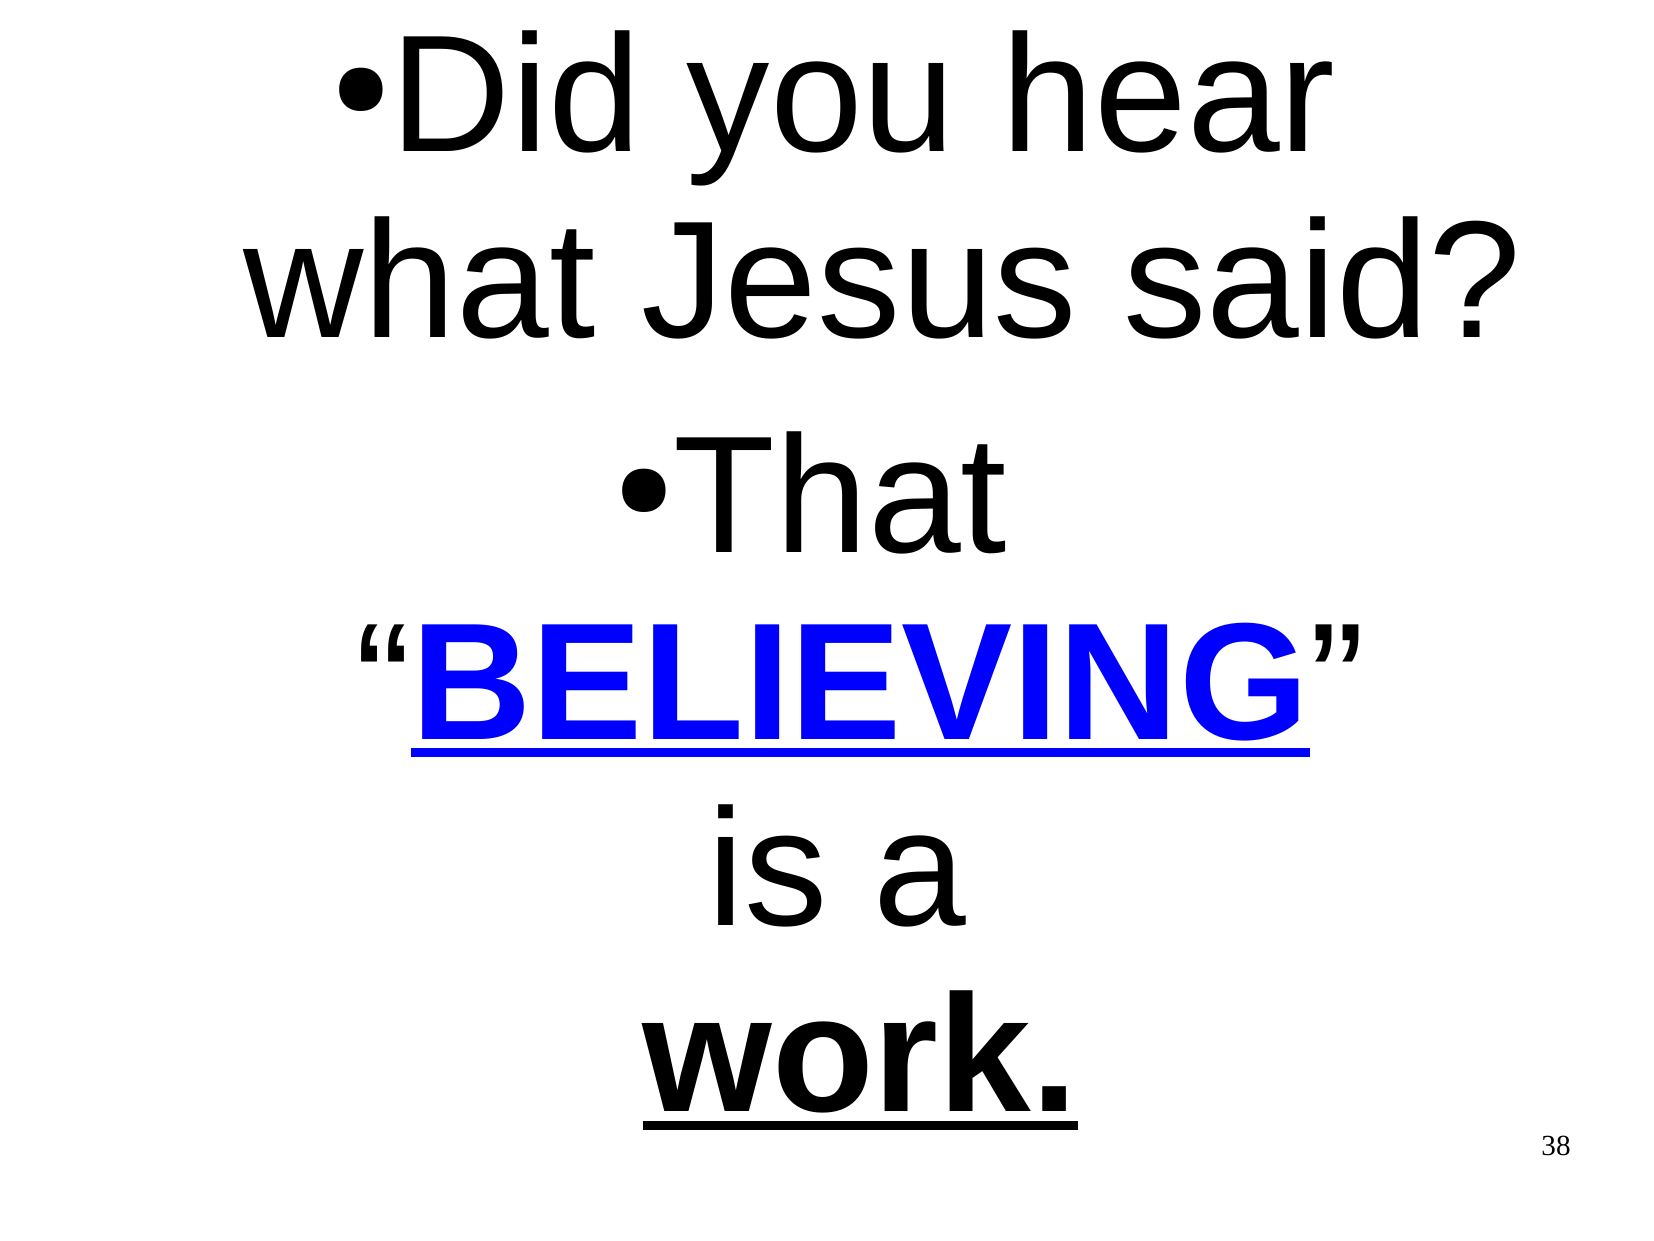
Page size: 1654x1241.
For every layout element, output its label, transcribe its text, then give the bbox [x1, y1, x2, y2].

list Did you hear what Jesus said? That “BELIEVING” is a work. [0, 0, 1651, 1238]
